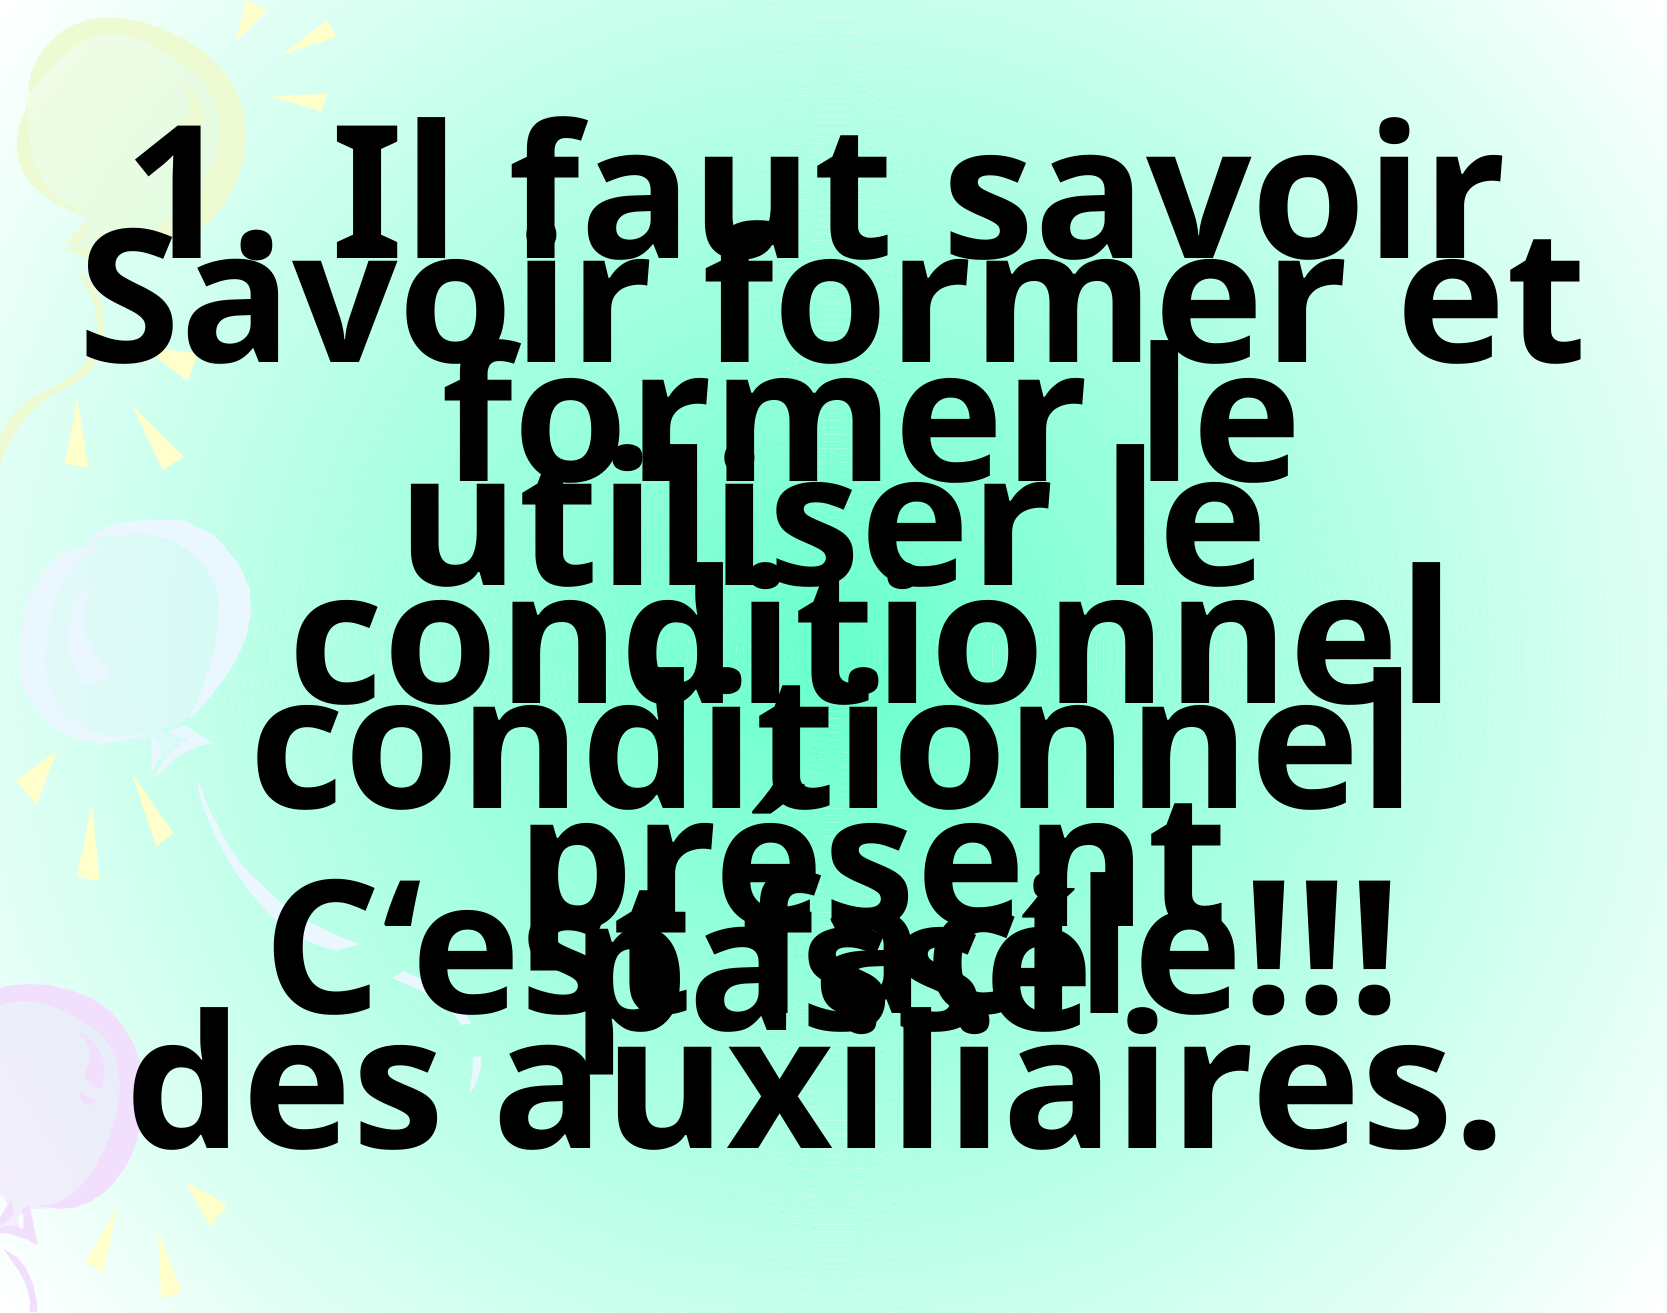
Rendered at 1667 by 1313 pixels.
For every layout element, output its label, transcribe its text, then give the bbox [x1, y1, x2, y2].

text_box C‘est facile!!! [0, 820, 1667, 1058]
text_box Il faut savoir former le conditionnel présent des auxiliaires. [0, 1058, 1650, 1193]
text_box Savoir former et utiliser le conditionnel passé [0, 170, 1667, 820]
text_box Il faut savoir former le conditionnel présent des auxiliaires. [0, 65, 1650, 170]
